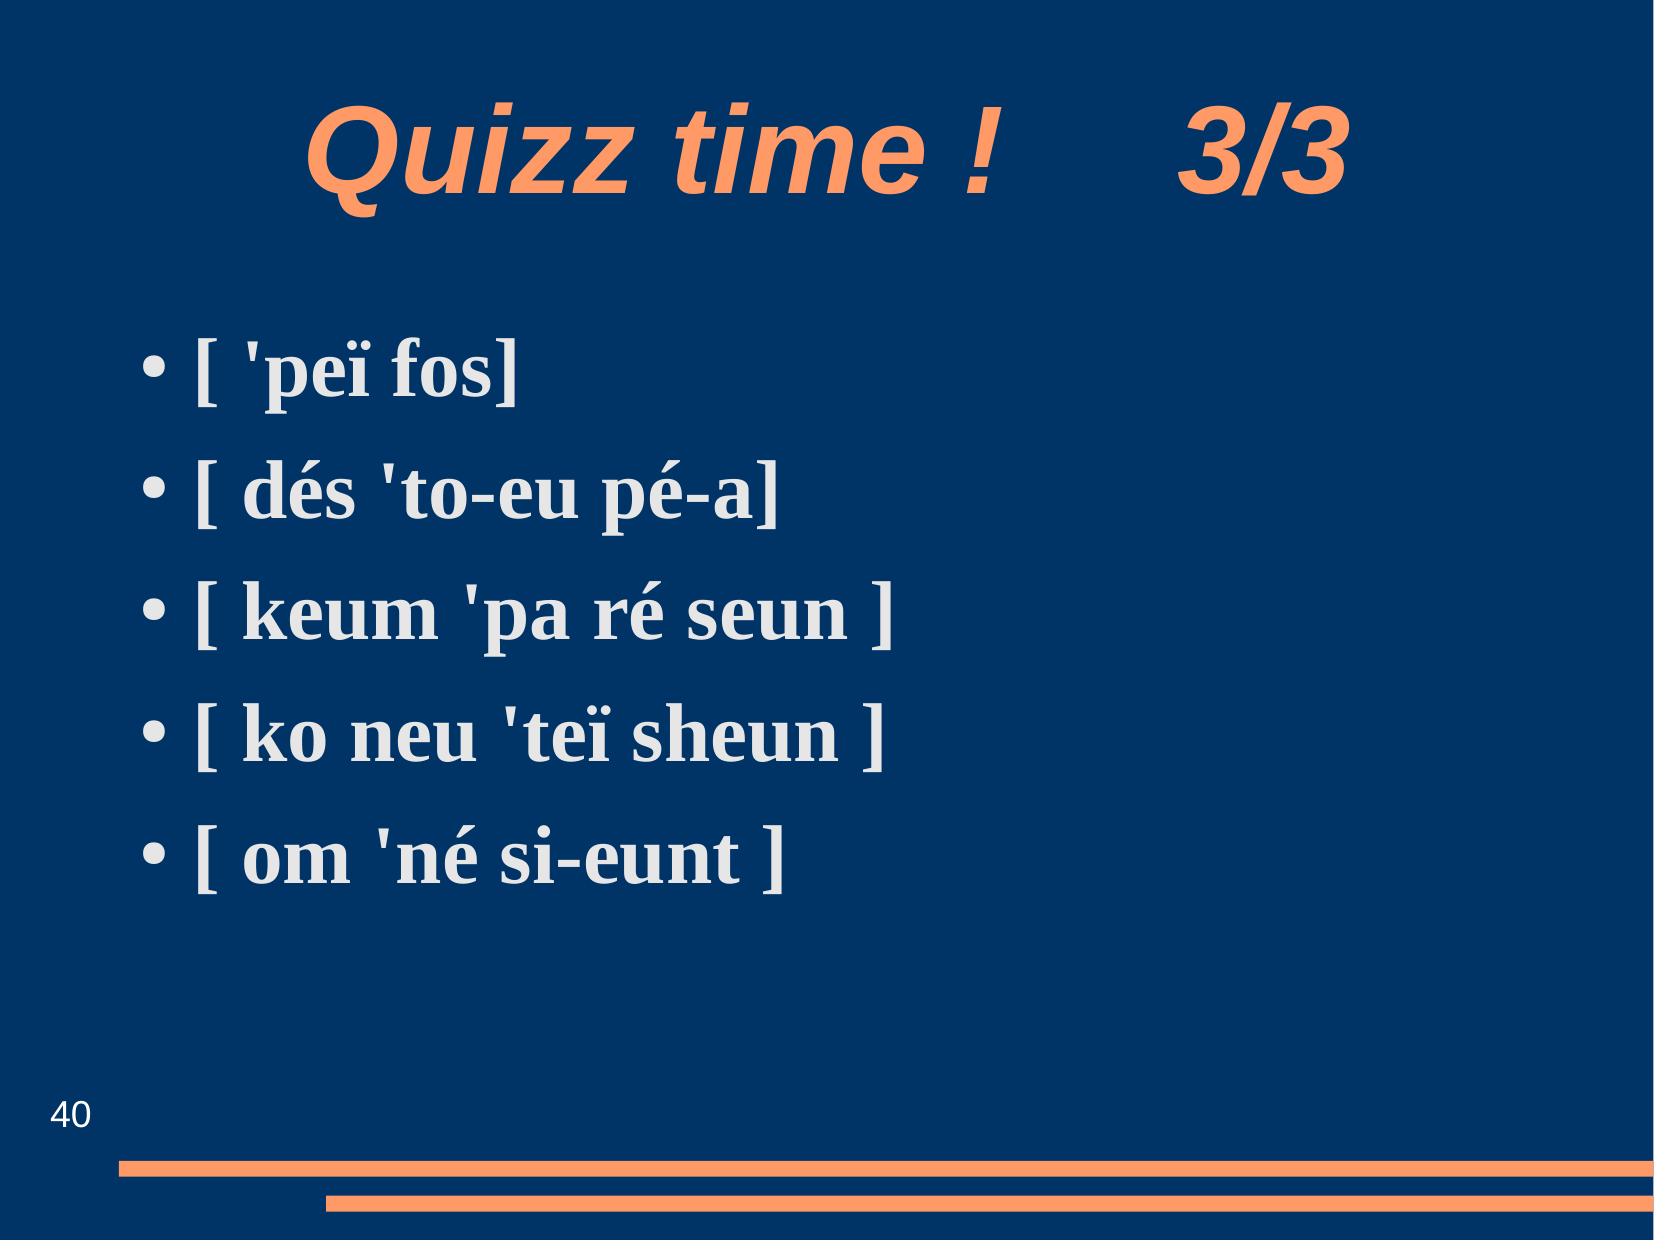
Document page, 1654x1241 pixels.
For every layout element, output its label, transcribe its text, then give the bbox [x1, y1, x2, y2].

list [ 'peï fos] [ dés 'to-eu pé-a] [ keum 'pa ré seun ] [ ko neu 'teï sheun ] [ om 'né si-eunt ] [121, 322, 1561, 1132]
title Quizz time ! 3/3 [121, 46, 1534, 254]
